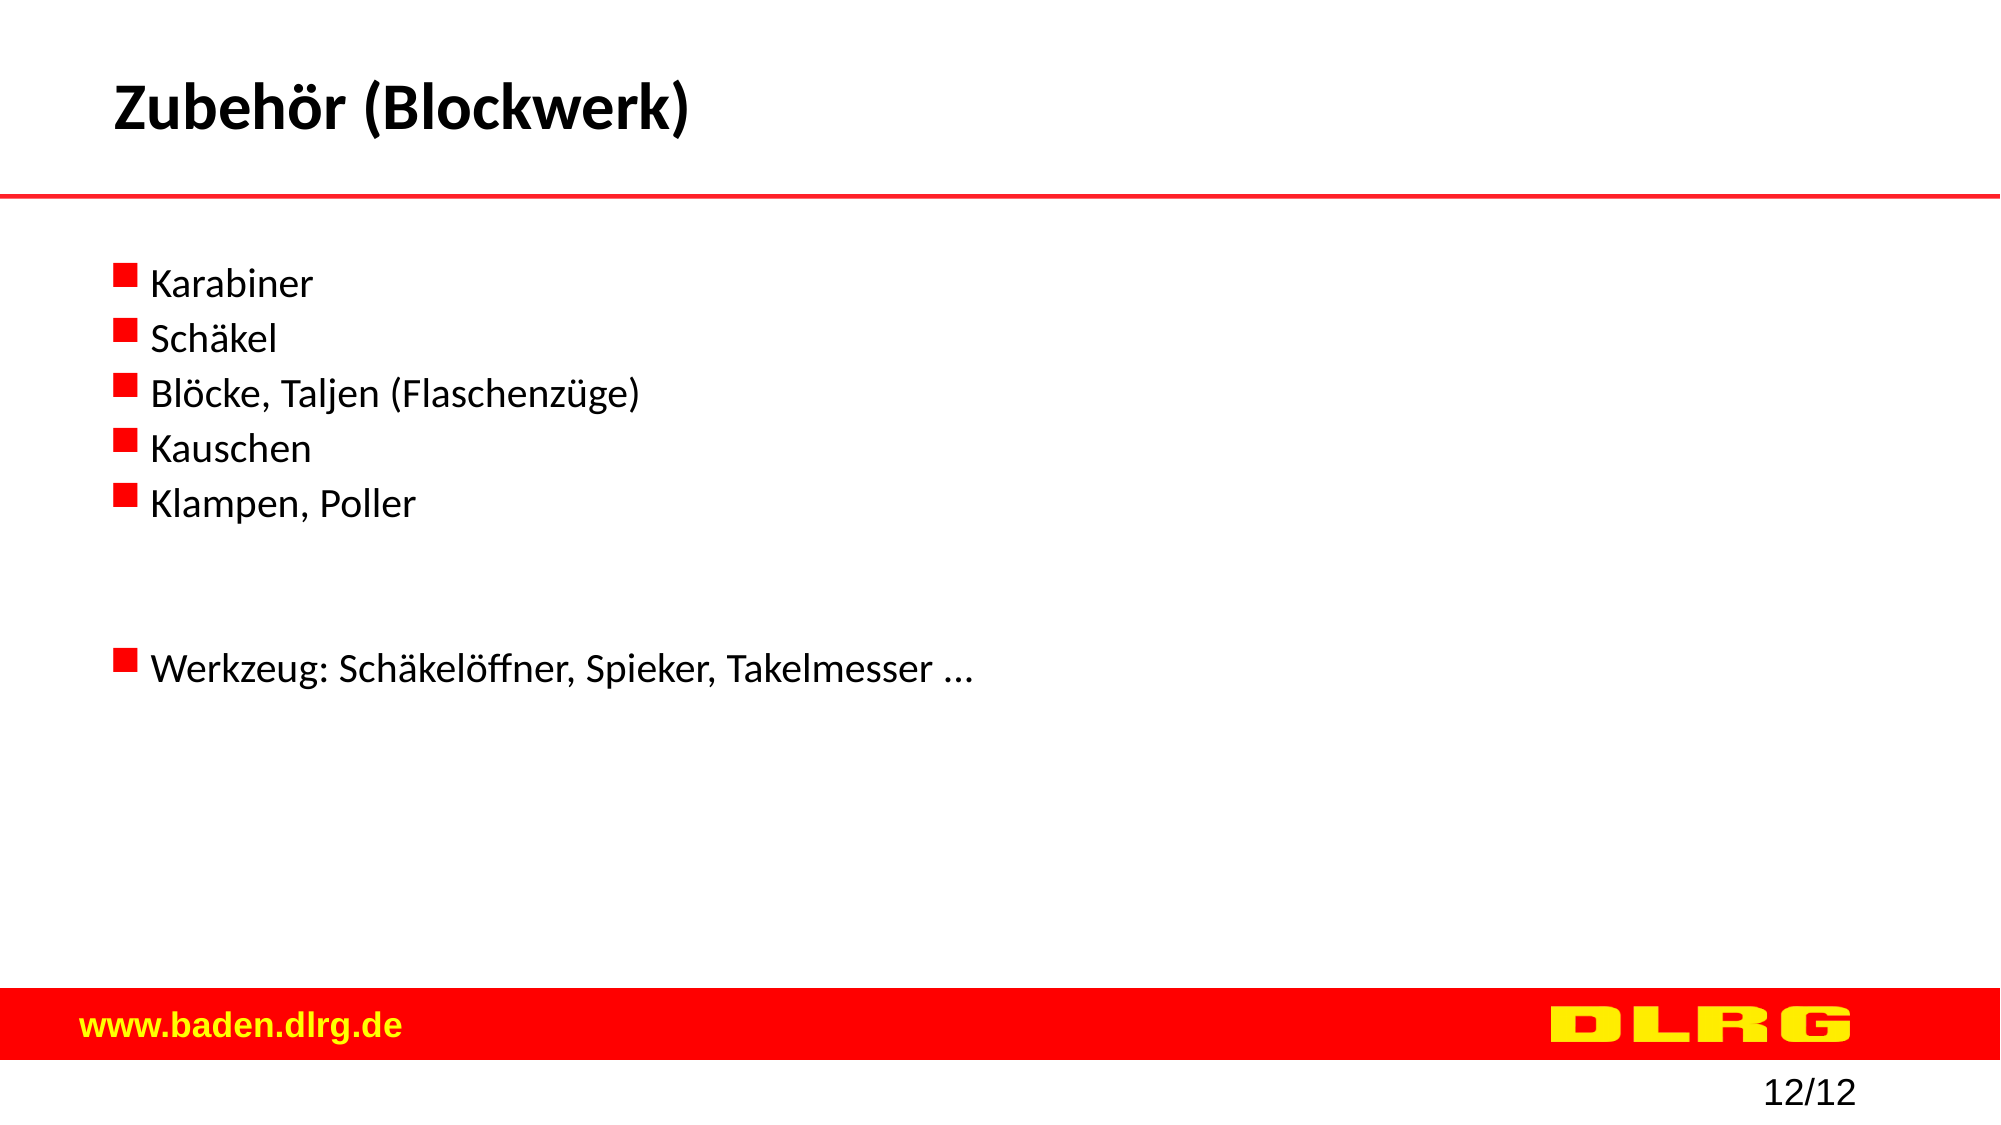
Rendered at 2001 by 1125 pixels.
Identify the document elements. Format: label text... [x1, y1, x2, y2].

text_box Karabiner Schäkel Blöcke, Taljen (Flaschenzüge) Kauschen Klampen, Poller Werkzeug: Schäkelöffner, Spieker, Takelmesser ... [94, 243, 1909, 964]
text_box 12/12 [1748, 1060, 1902, 1111]
picture [1551, 1006, 1850, 1042]
text_box Zubehör (Blockwerk) [99, 56, 1900, 149]
